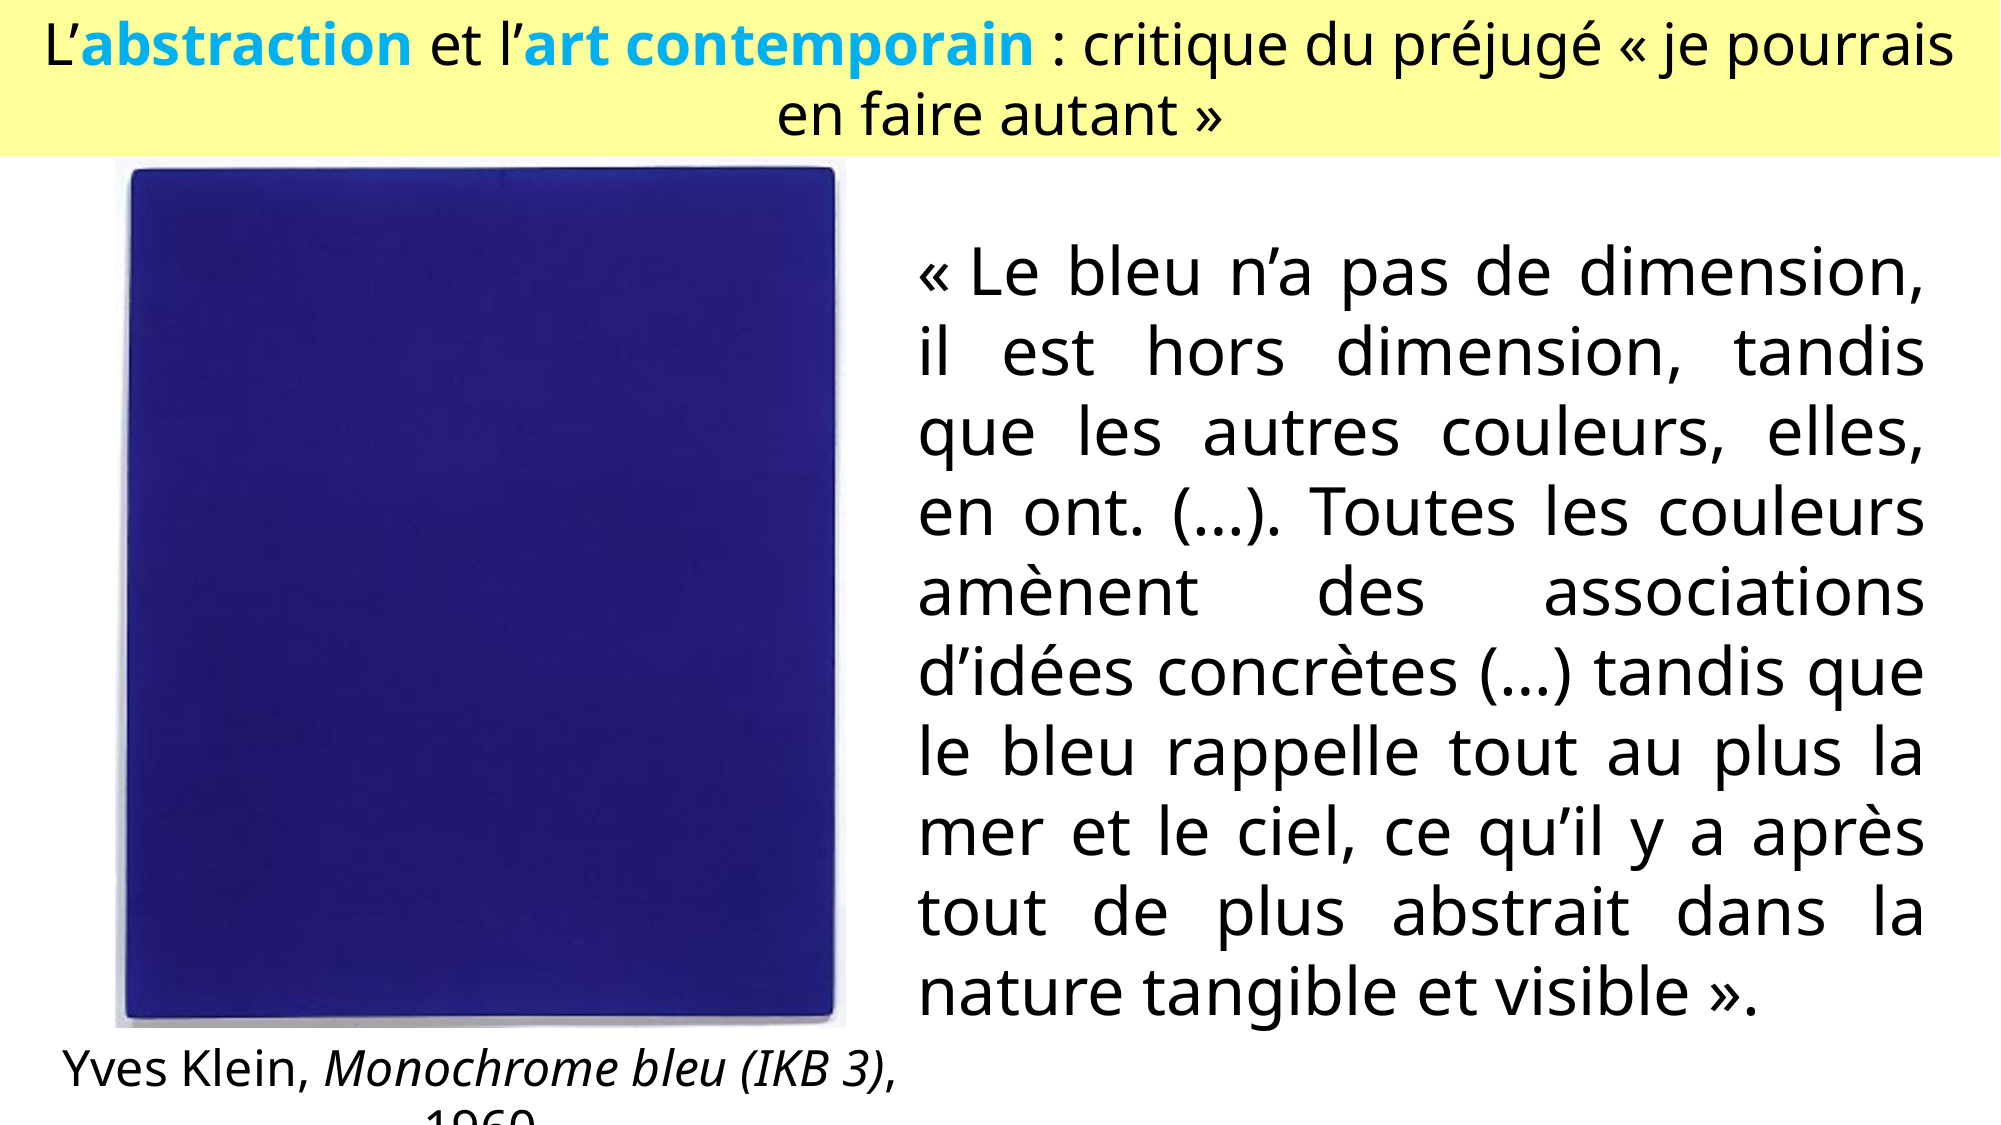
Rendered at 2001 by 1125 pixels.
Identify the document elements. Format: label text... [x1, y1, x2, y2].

picture [115, 158, 846, 1028]
text_box « Le bleu n’a pas de dimension, il est hors dimension, tandis que les autres couleurs, elles, en ont. (…). Toutes les couleurs amènent des associations d’idées concrètes (…) tandis que le bleu rappelle tout au plus la mer et le ciel, ce qu’il y a après tout de plus abstrait dans la nature tangible et visible ». [903, 222, 1943, 1036]
text_box L’abstraction et l’art contemporain : critique du préjugé « je pourrais en faire autant » [0, 0, 2000, 157]
text_box Yves Klein, Monochrome bleu (IKB 3), 1960 [13, 1029, 948, 1125]
